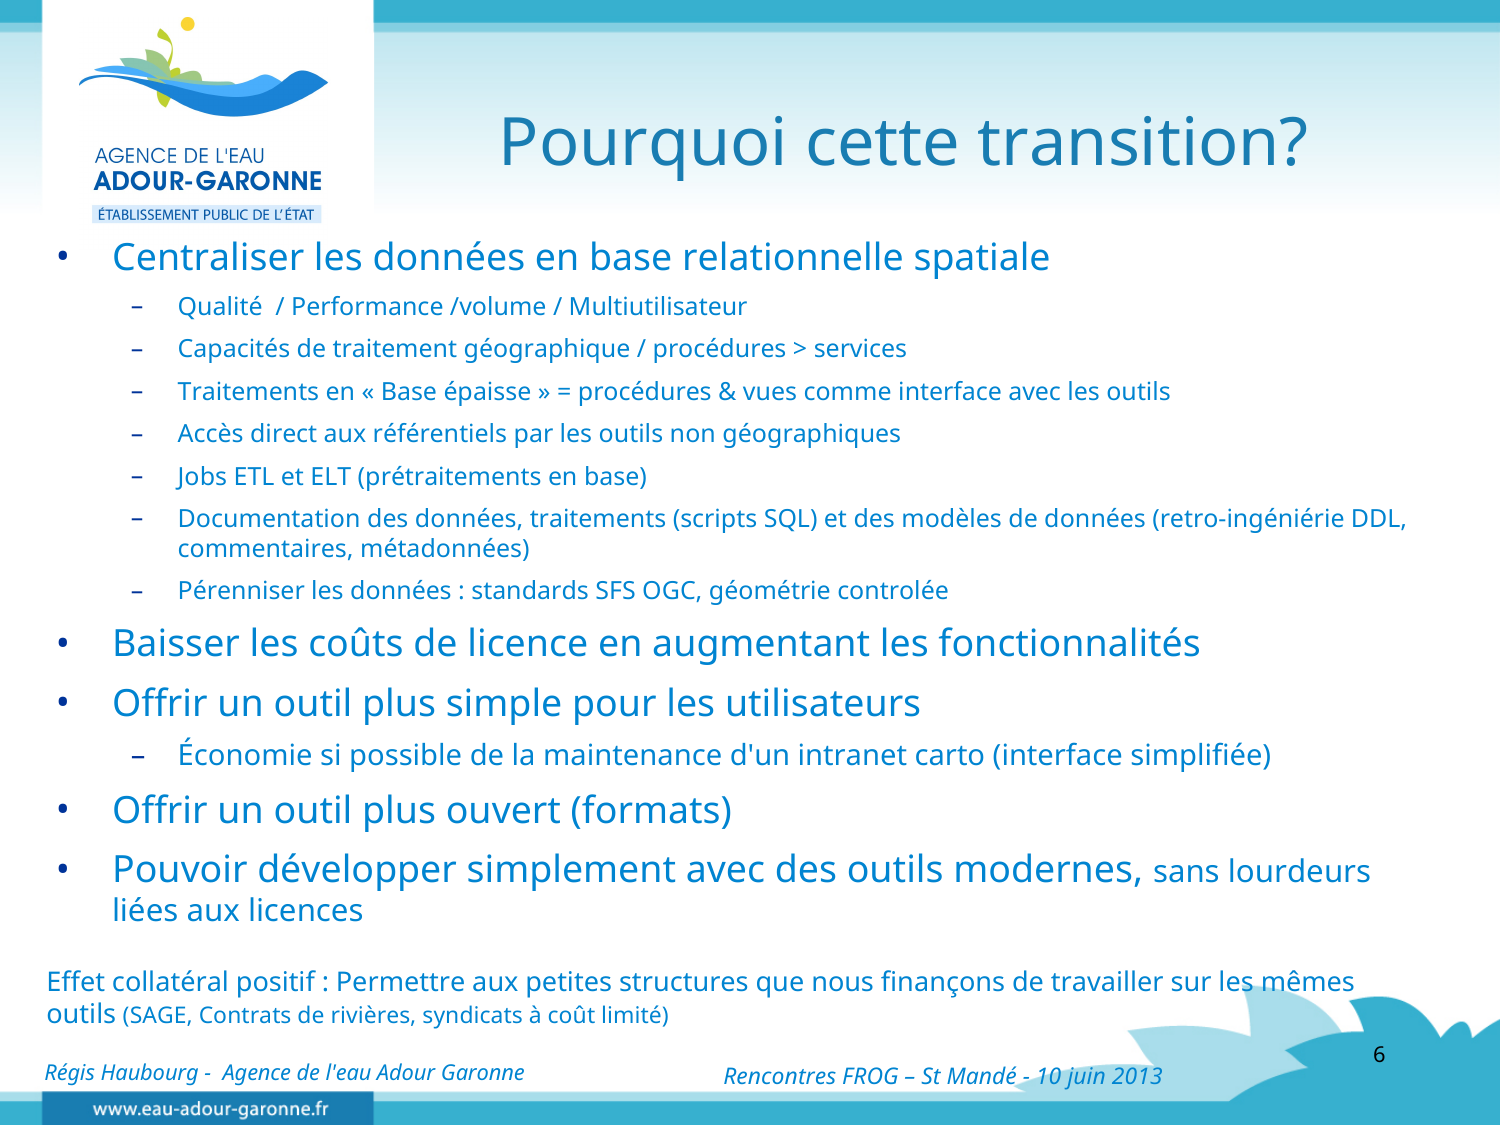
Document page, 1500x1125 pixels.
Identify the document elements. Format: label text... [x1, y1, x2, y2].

picture [0, 0, 1500, 1125]
title Pourquoi cette transition? [383, 45, 1426, 225]
list Centraliser les données en base relationnelle spatiale Qualité / Performance /volume / Multiutilisateur Capacités de traitement géographique / procédures > services Traitements en « Base épaisse » = procédures & vues comme interface avec les outils Accès direct aux référentiels par les outils non géographiques Jobs ETL et ELT (prétraitements en base) Documentation des données, traitements (scripts SQL) et des modèles de données (retro-ingéniérie DDL, commentaires, métadonnées) Pérenniser les données : standards SFS OGC, géométrie controlée Baisser les coûts de licence en augmentant les fonctionnalités Offrir un outil plus simple pour les utilisateurs Économie si possible de la maintenance d'un intranet carto (interface simplifiée) Offrir un outil plus ouvert (formats) Pouvoir développer simplement avec des outils modernes, sans lourdeurs liées aux licences [41, 225, 1459, 1001]
text_box Effet collatéral positif : Permettre aux petites structures que nous finançons de travailler sur les mêmes outils (SAGE, Contrats de rivières, syndicats à coût limité) [31, 956, 1394, 1037]
